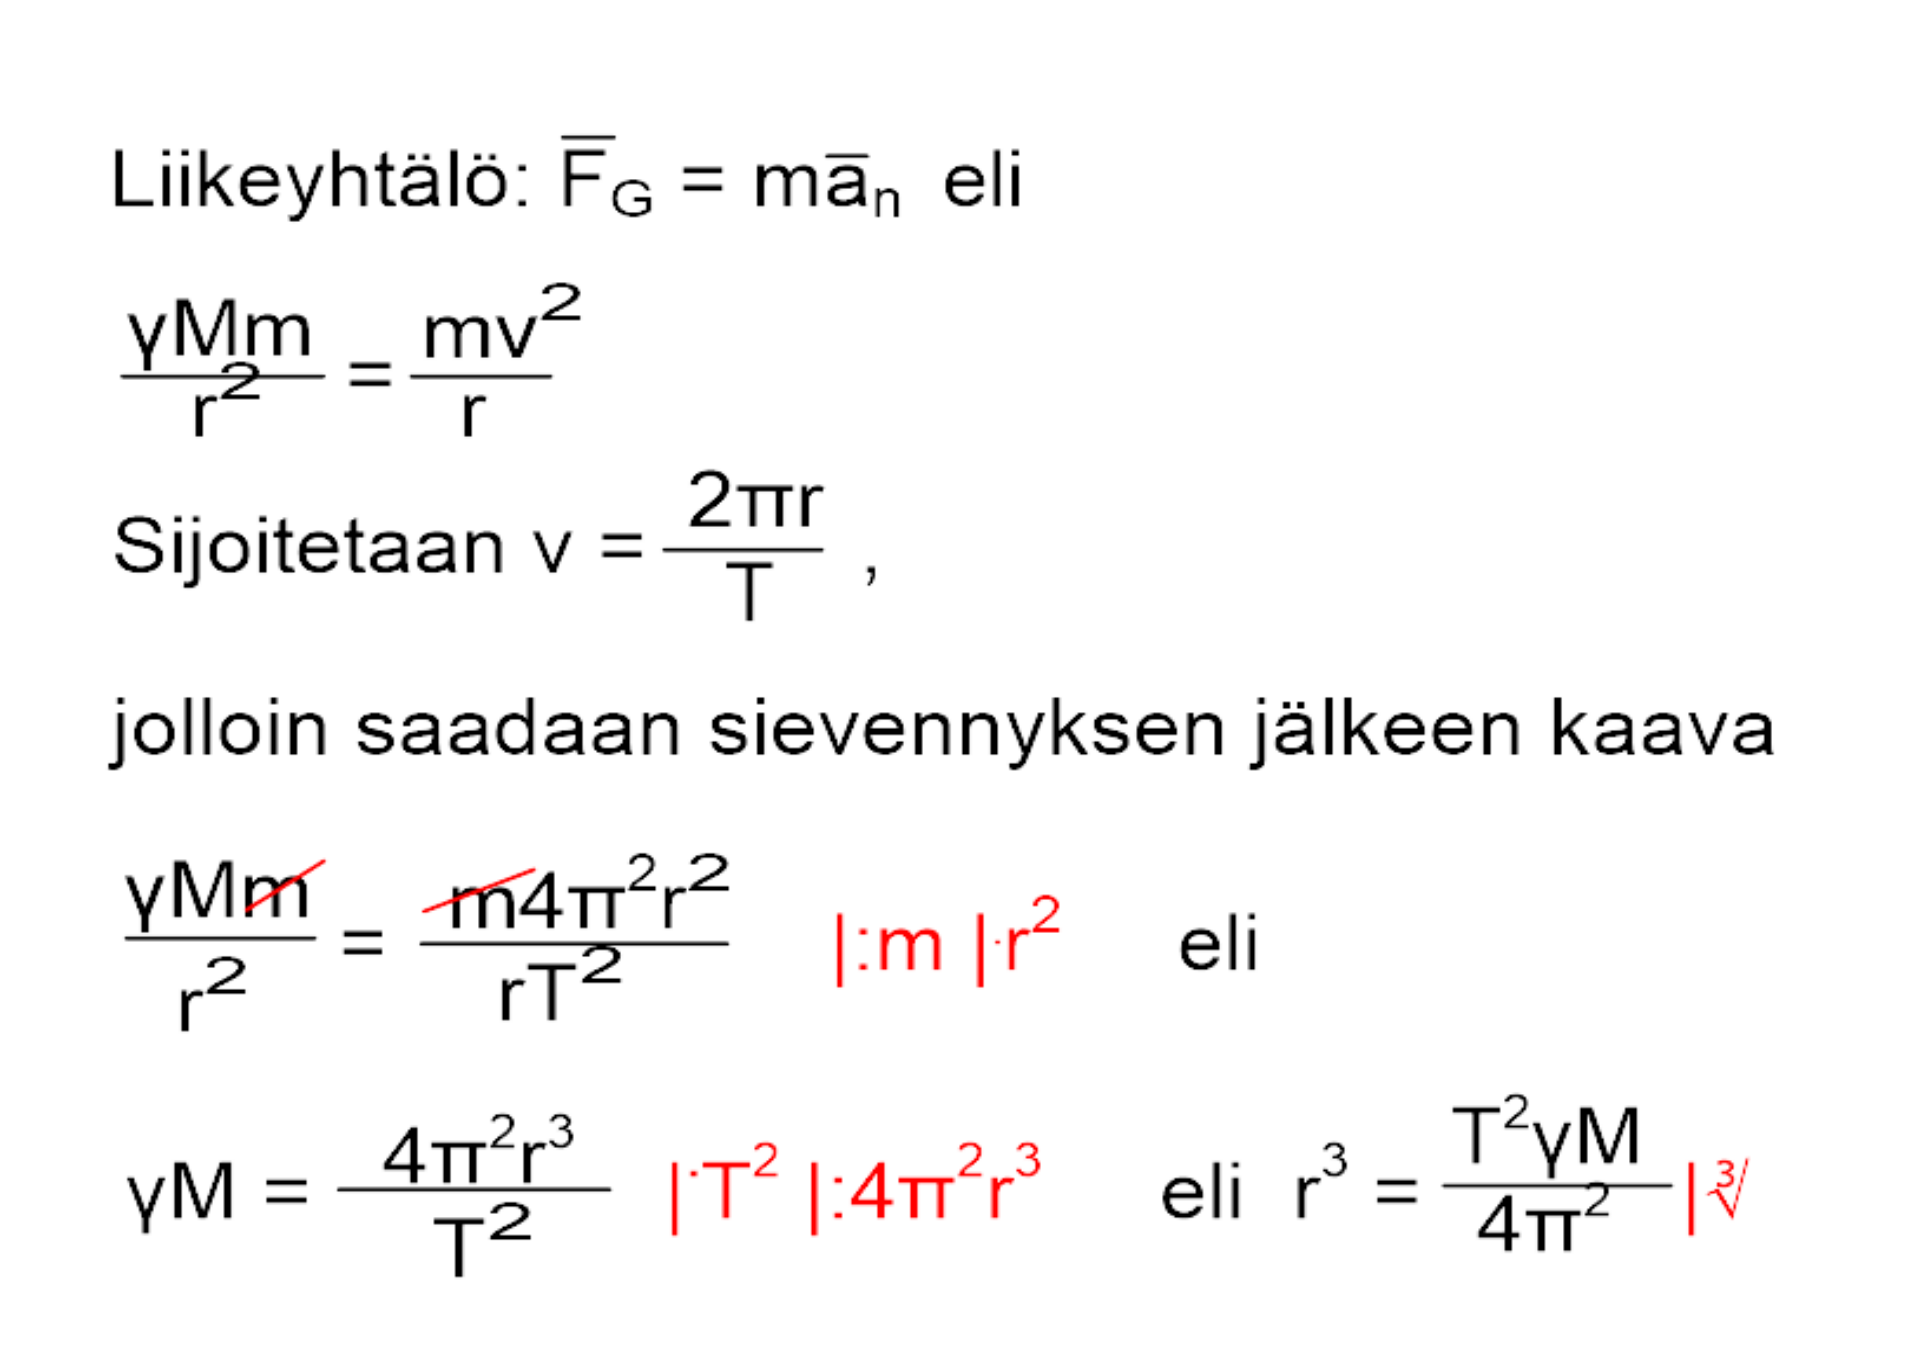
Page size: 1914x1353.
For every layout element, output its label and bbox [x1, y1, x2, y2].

picture [54, 76, 1867, 1340]
